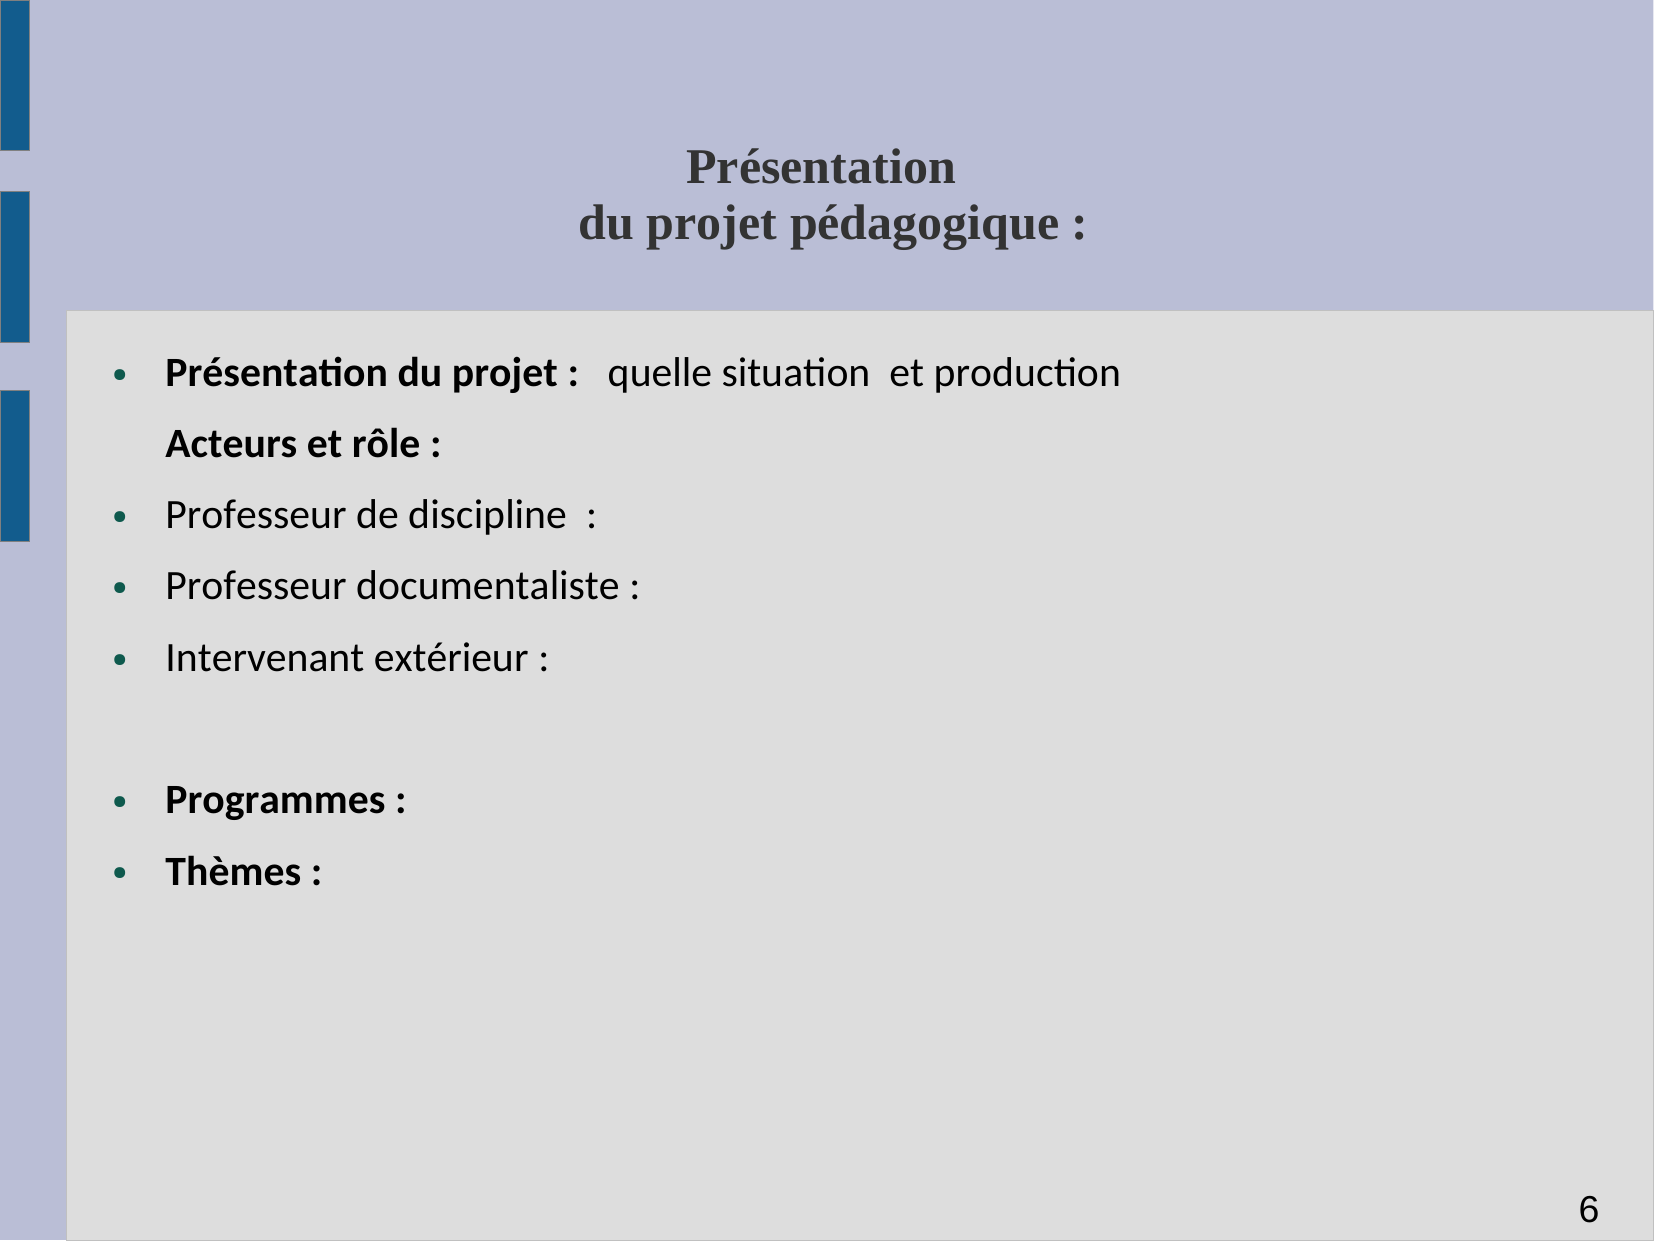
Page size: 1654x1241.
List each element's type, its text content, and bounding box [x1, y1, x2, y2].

list Présentation du projet : quelle situation et production Acteurs et rôle : Professeur de discipline : Professeur documentaliste : Intervenant extérieur : Programmes : Thèmes : [94, 283, 1583, 1241]
title Présentation du projet pédagogique : [121, 91, 1534, 283]
text_box <numéro> [1563, 1181, 1654, 1241]
